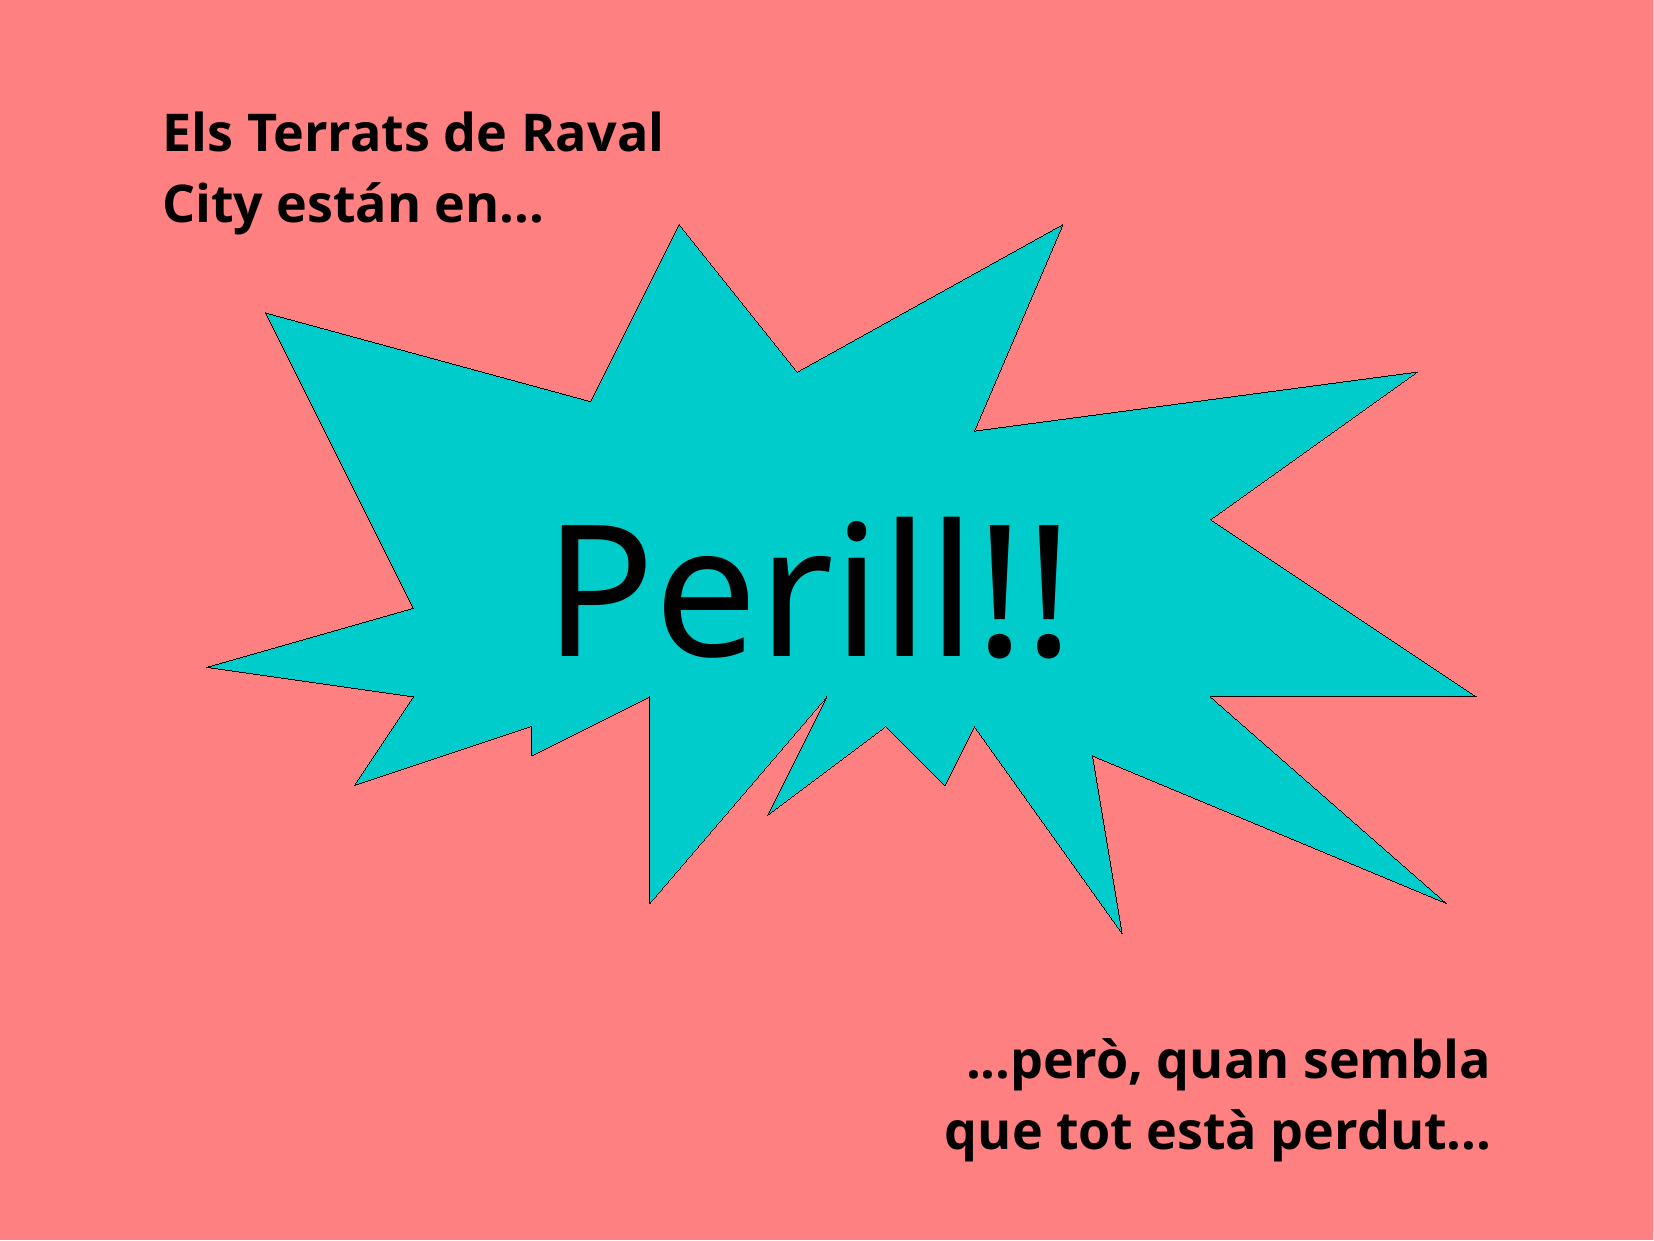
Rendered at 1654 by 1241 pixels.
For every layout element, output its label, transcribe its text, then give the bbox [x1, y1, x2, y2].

text_box [265, 224, 1477, 934]
list Perill!! [324, 460, 1211, 697]
text_box Els Terrats de Raval City están en... [147, 88, 680, 230]
text_box ...però, quan sembla que tot està perdut... [885, 1015, 1506, 1157]
text_box [206, 633, 324, 685]
